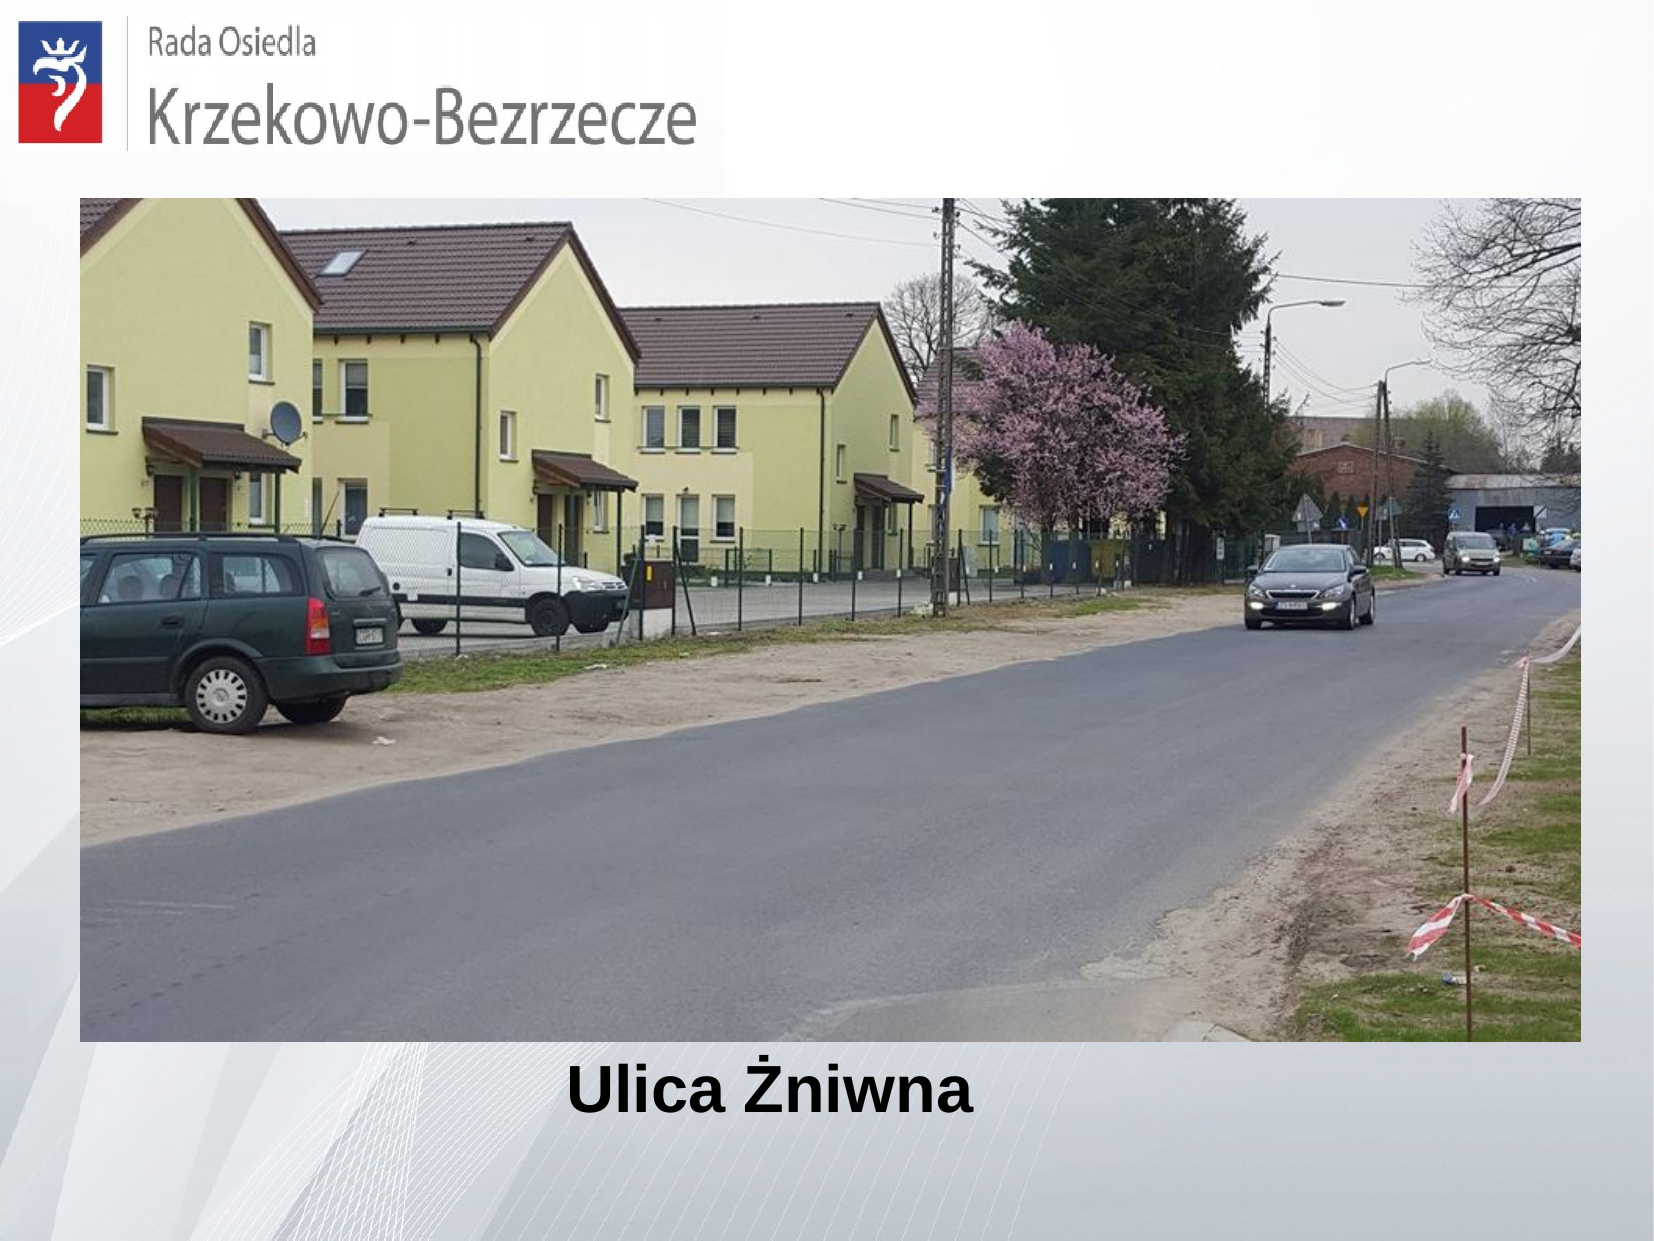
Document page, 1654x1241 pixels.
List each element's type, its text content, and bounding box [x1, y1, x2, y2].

picture [0, 0, 1654, 1241]
title Ulica Żniwna [25, 985, 1514, 1193]
